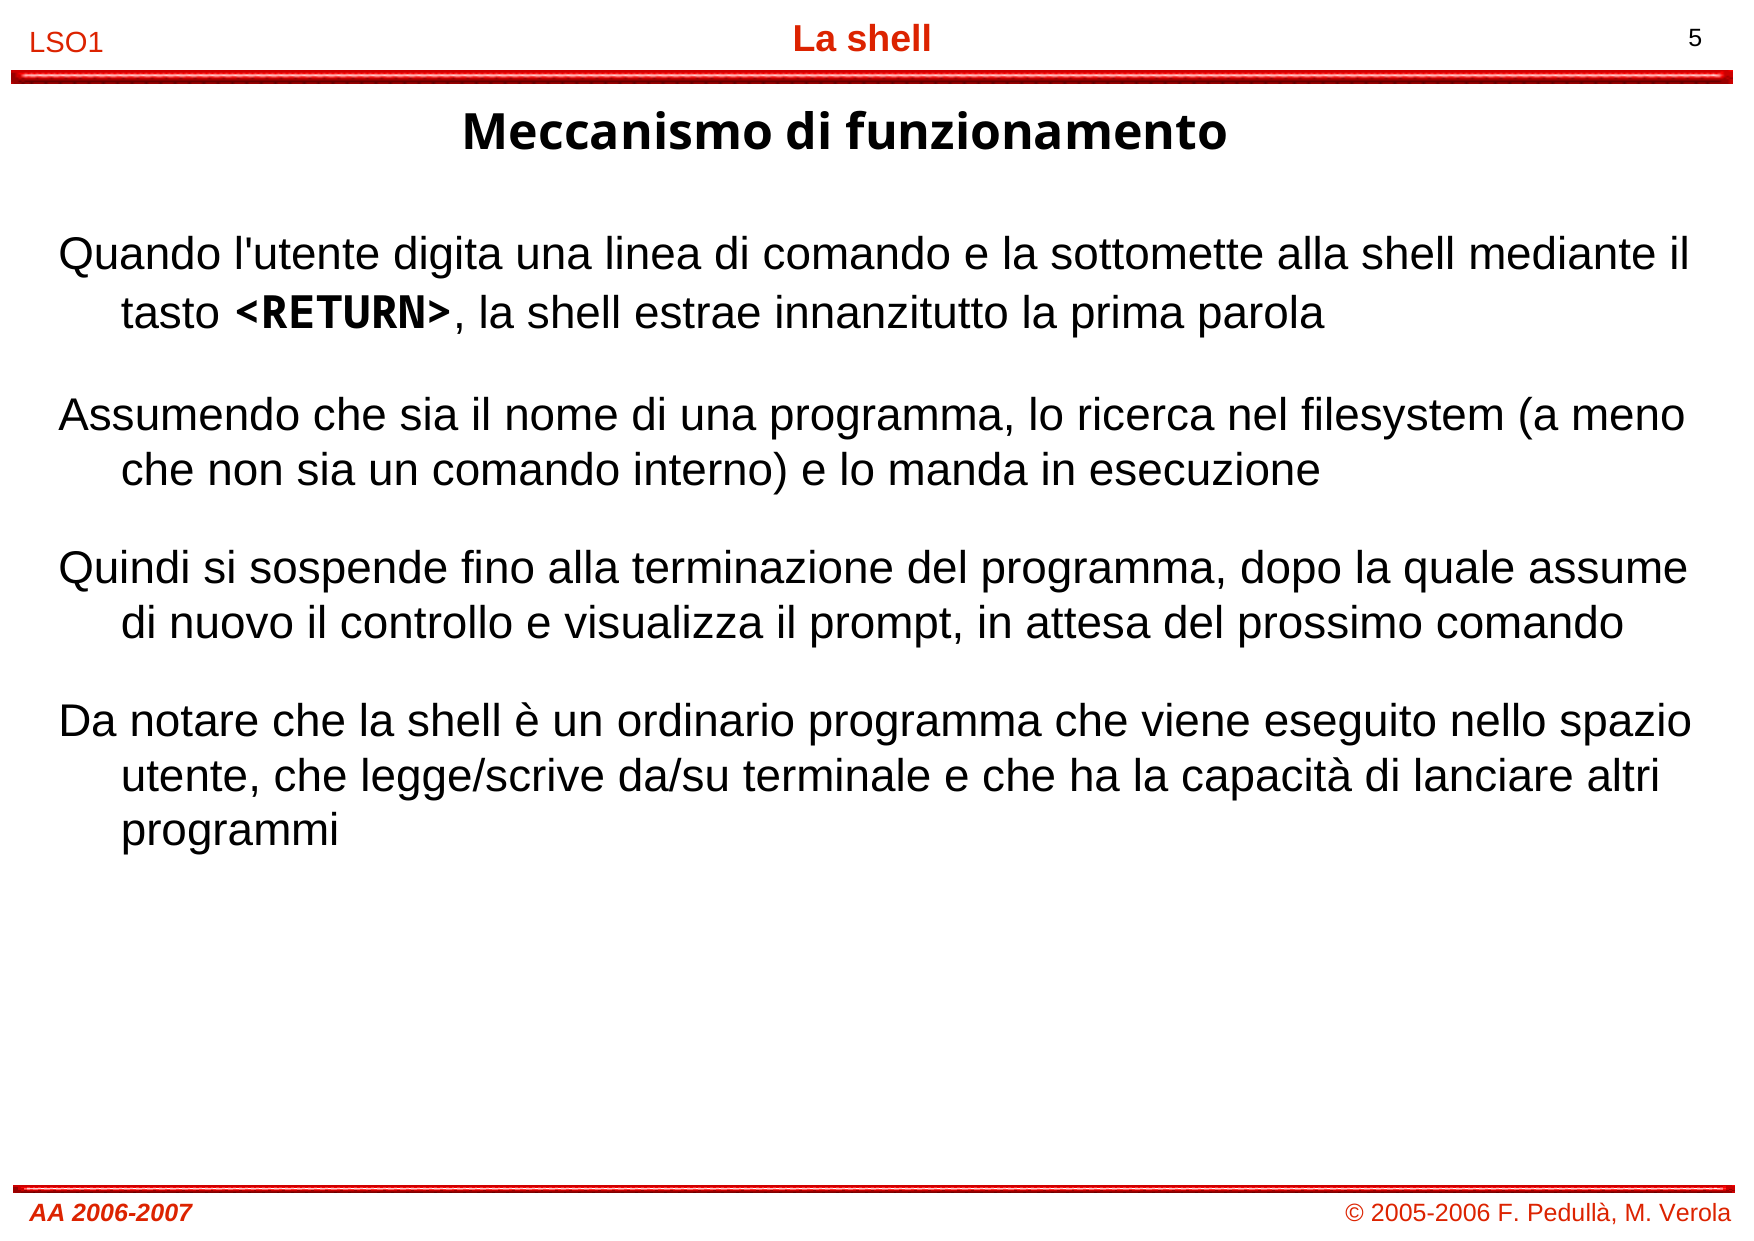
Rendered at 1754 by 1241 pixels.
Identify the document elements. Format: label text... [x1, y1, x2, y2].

picture [13, 1185, 1735, 1193]
picture [11, 70, 1733, 84]
title Meccanismo di funzionamento [461, 84, 1292, 180]
list Quando l'utente digita una linea di comando e la sottomette alla shell mediante il tasto <RETURN>, la shell estrae innanzitutto la prima parola Assumendo che sia il nome di una programma, lo ricerca nel filesystem (a meno che non sia un comando interno) e lo manda in esecuzione Quindi si sospende fino alla terminazione del programma, dopo la quale assume di nuovo il controllo e visualizza il prompt, in attesa del prossimo comando Da notare che la shell è un ordinario programma che viene eseguito nello spazio utente, che legge/scrive da/su terminale e che ha la capacità di lanciare altri programmi [58, 224, 1696, 926]
